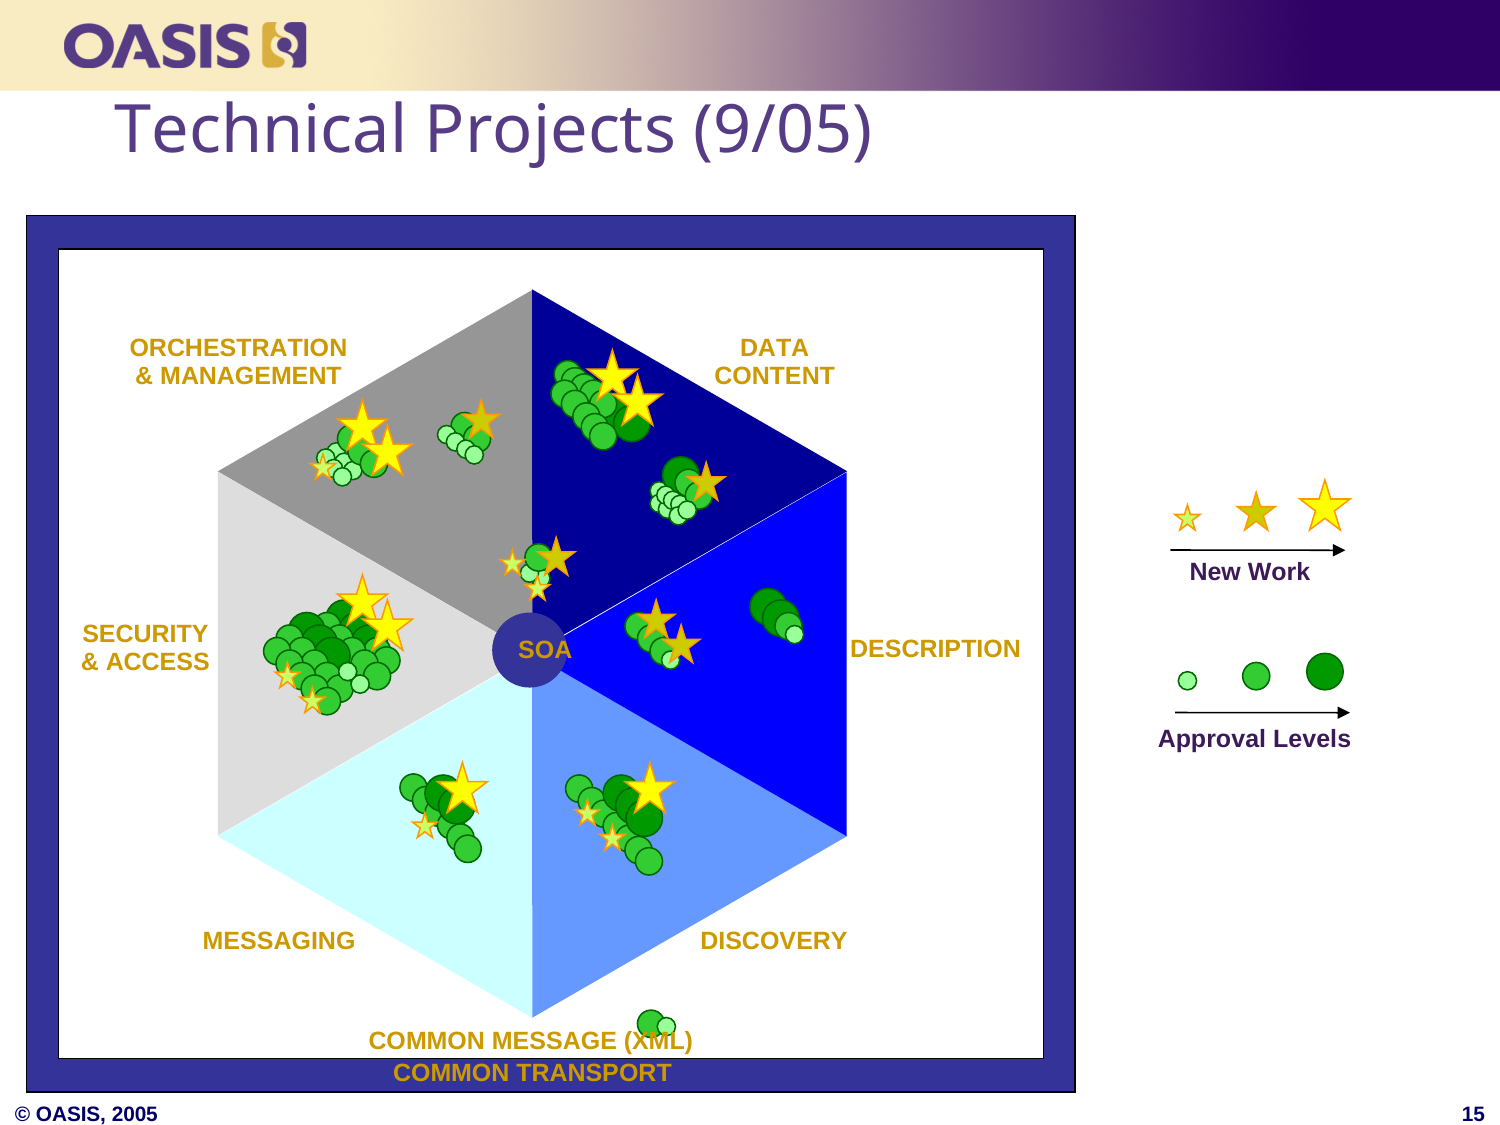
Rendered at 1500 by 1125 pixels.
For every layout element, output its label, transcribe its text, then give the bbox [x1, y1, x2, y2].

text_box [1174, 504, 1201, 531]
text_box [26, 215, 1075, 1092]
text_box DATA CONTENT [699, 326, 850, 398]
text_box [1306, 653, 1344, 690]
title Technical Projects (9/05) [99, 95, 1251, 175]
text_box ORCHESTRATION & MANAGEMENT [114, 326, 363, 398]
text_box COMMON MESSAGE (XML) [353, 1018, 709, 1063]
text_box DESCRIPTION [835, 627, 1037, 671]
text_box SOA [492, 612, 567, 688]
text_box COMMON TRANSPORT [378, 1050, 688, 1095]
text_box MESSAGING [187, 918, 371, 963]
text_box DISCOVERY [685, 918, 863, 963]
text_box [1178, 671, 1197, 690]
text_box Approval Levels [1142, 717, 1368, 761]
text_box SECURITY & ACCESS [66, 612, 226, 684]
picture [0, 0, 1500, 1125]
text_box New Work [1137, 549, 1363, 594]
text_box [1299, 479, 1351, 530]
text_box [1237, 492, 1276, 530]
text_box [1242, 662, 1270, 690]
